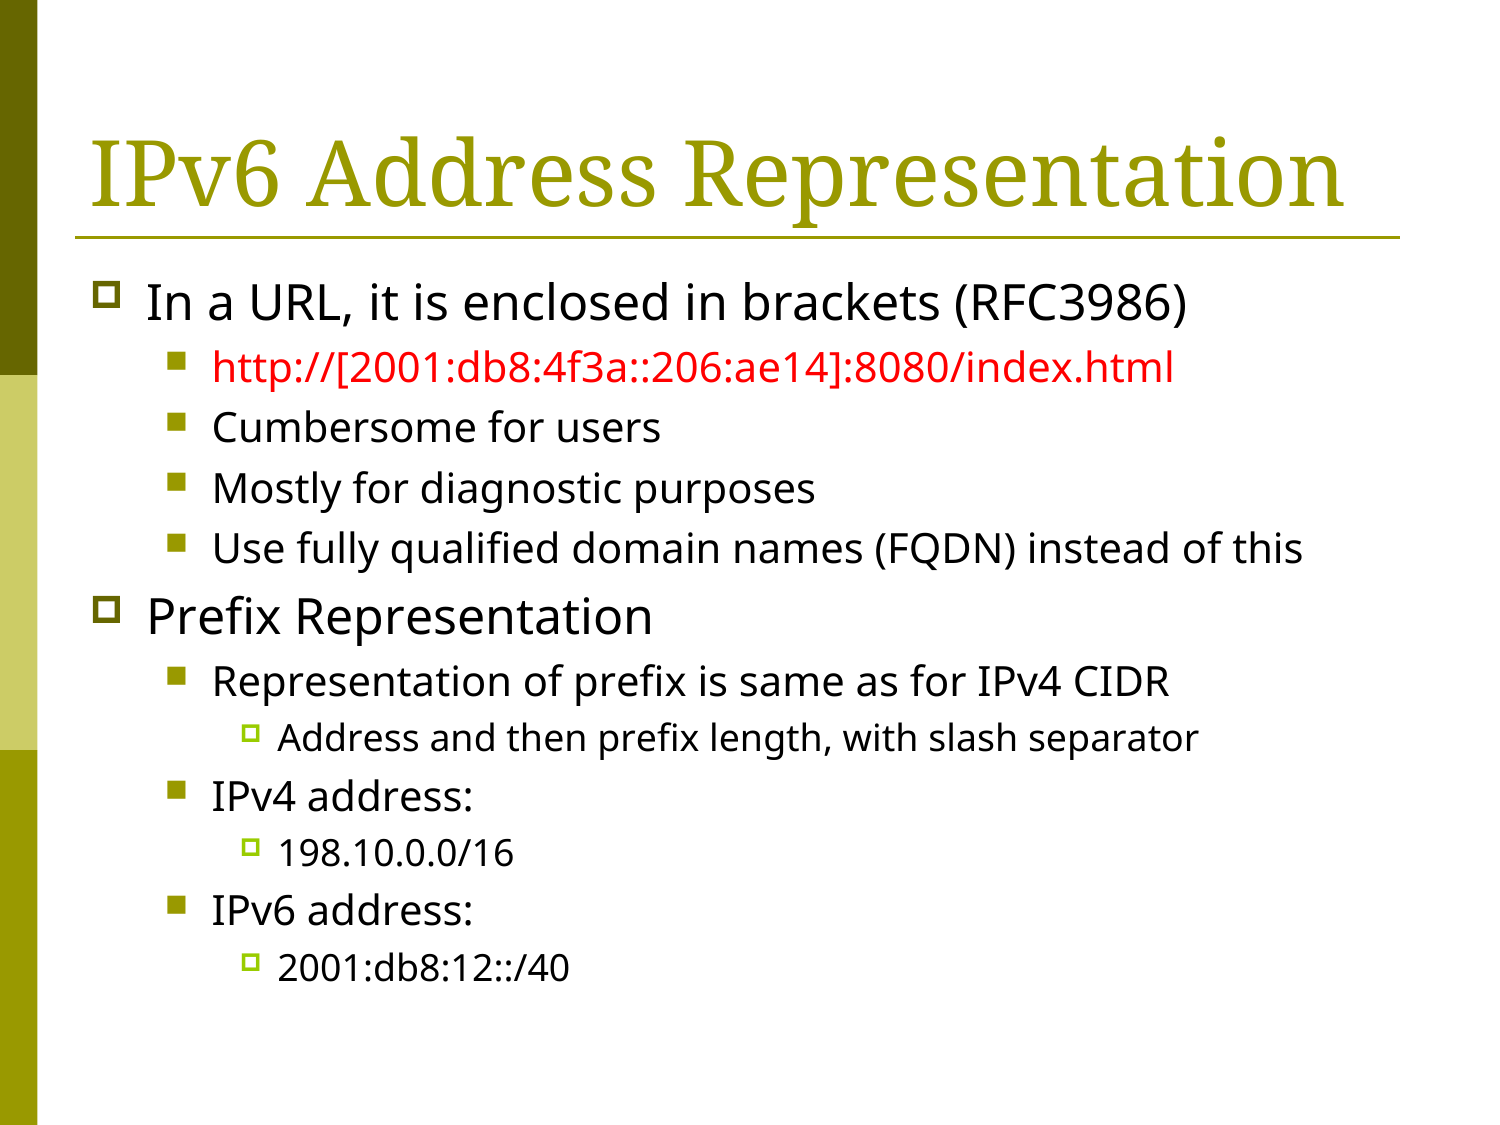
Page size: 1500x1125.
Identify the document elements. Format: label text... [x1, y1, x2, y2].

title IPv6 Address Representation [75, 45, 1426, 233]
list In a URL, it is enclosed in brackets (RFC3986)‏ http://[2001:db8:4f3a::206:ae14]:8080/index.html Cumbersome for users Mostly for diagnostic purposes Use fully qualified domain names (FQDN)‏ instead of this Prefix Representation Representation of prefix is same as for IPv4 CIDR Address and then prefix length, with slash separator IPv4 address: 198.10.0.0/16 IPv6 address: 2001:db8:12::/40 [75, 262, 1426, 1006]
